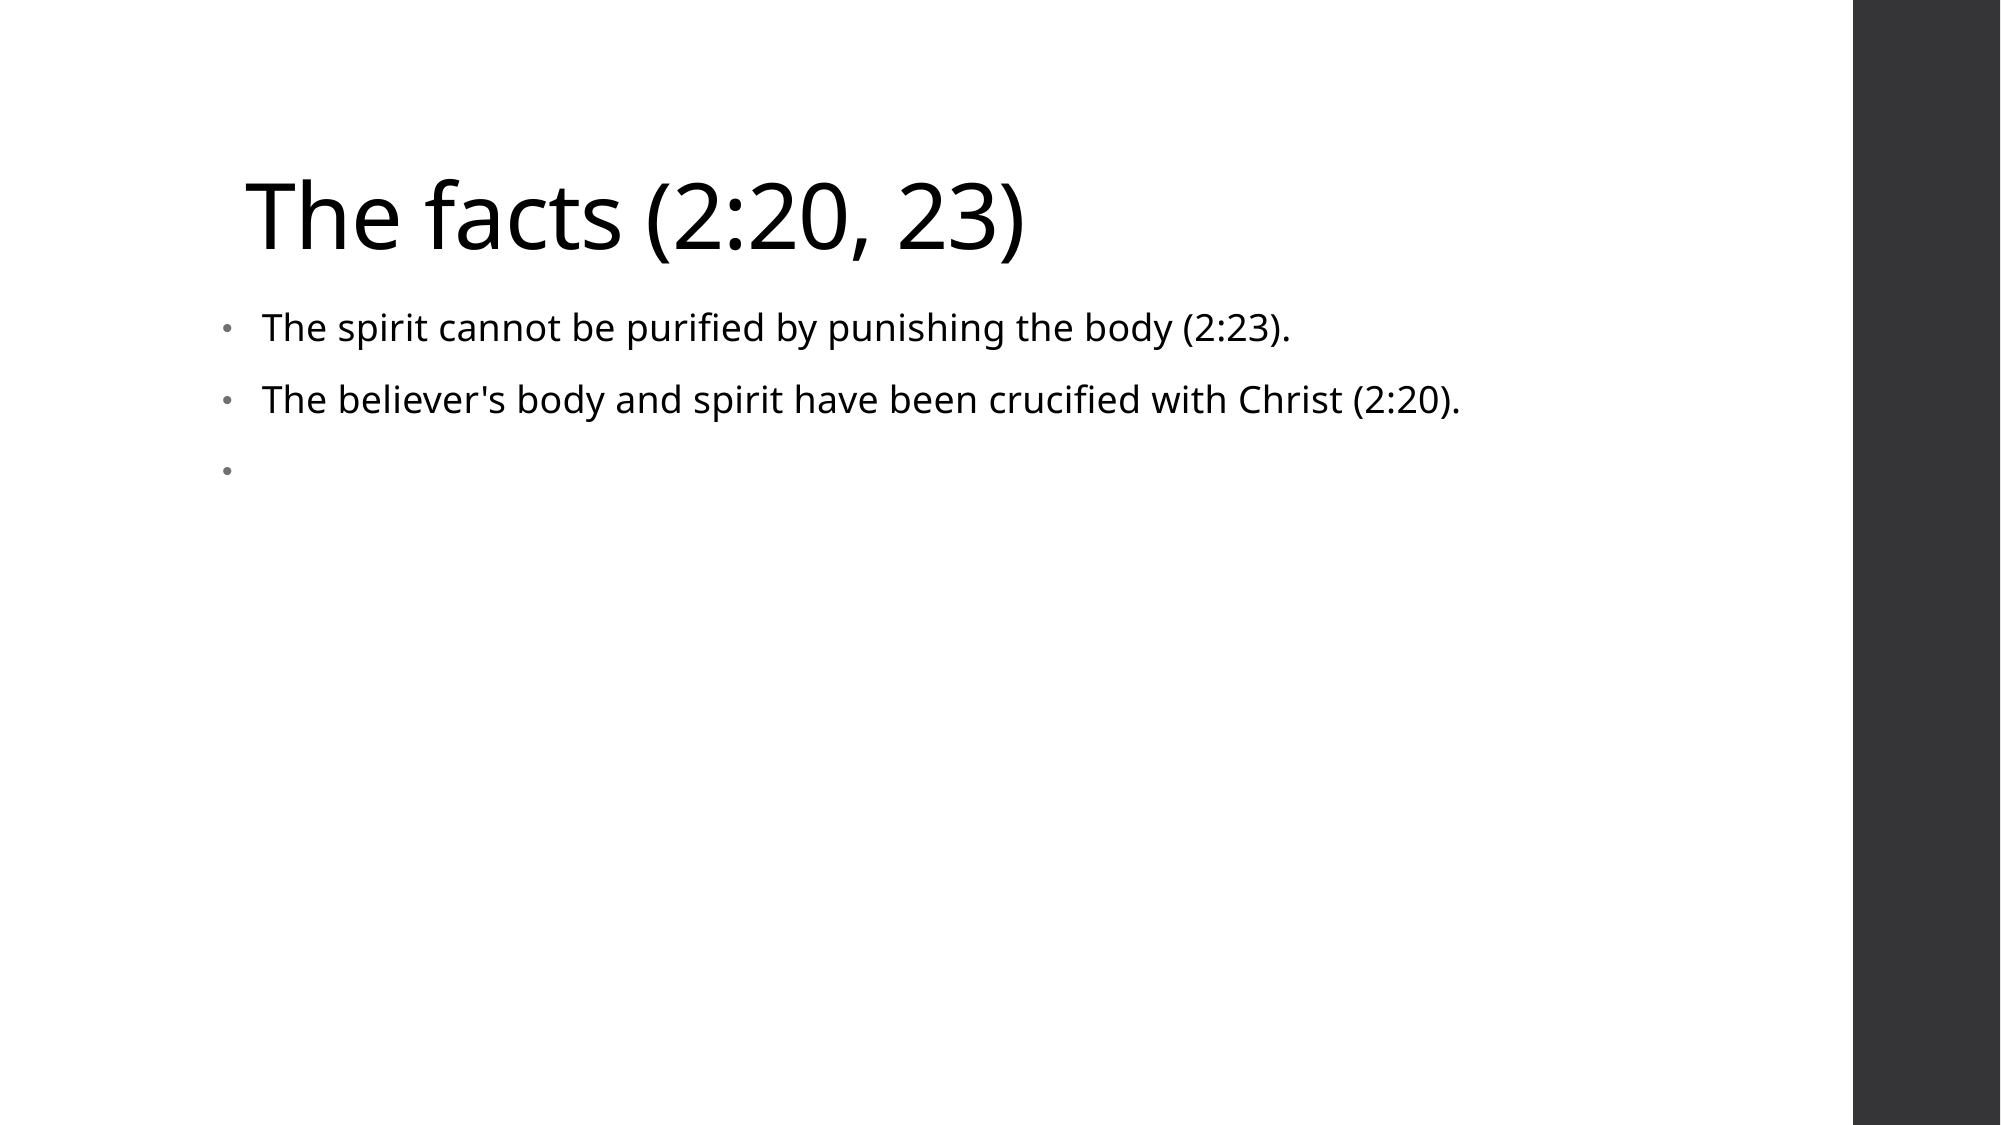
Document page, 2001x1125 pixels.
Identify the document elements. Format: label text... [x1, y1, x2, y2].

title The facts (2:20, 23) [206, 60, 1797, 278]
list The spirit cannot be purified by punishing the body (2:23). The believer's body and spirit have been crucified with Christ (2:20). [206, 299, 1617, 1014]
